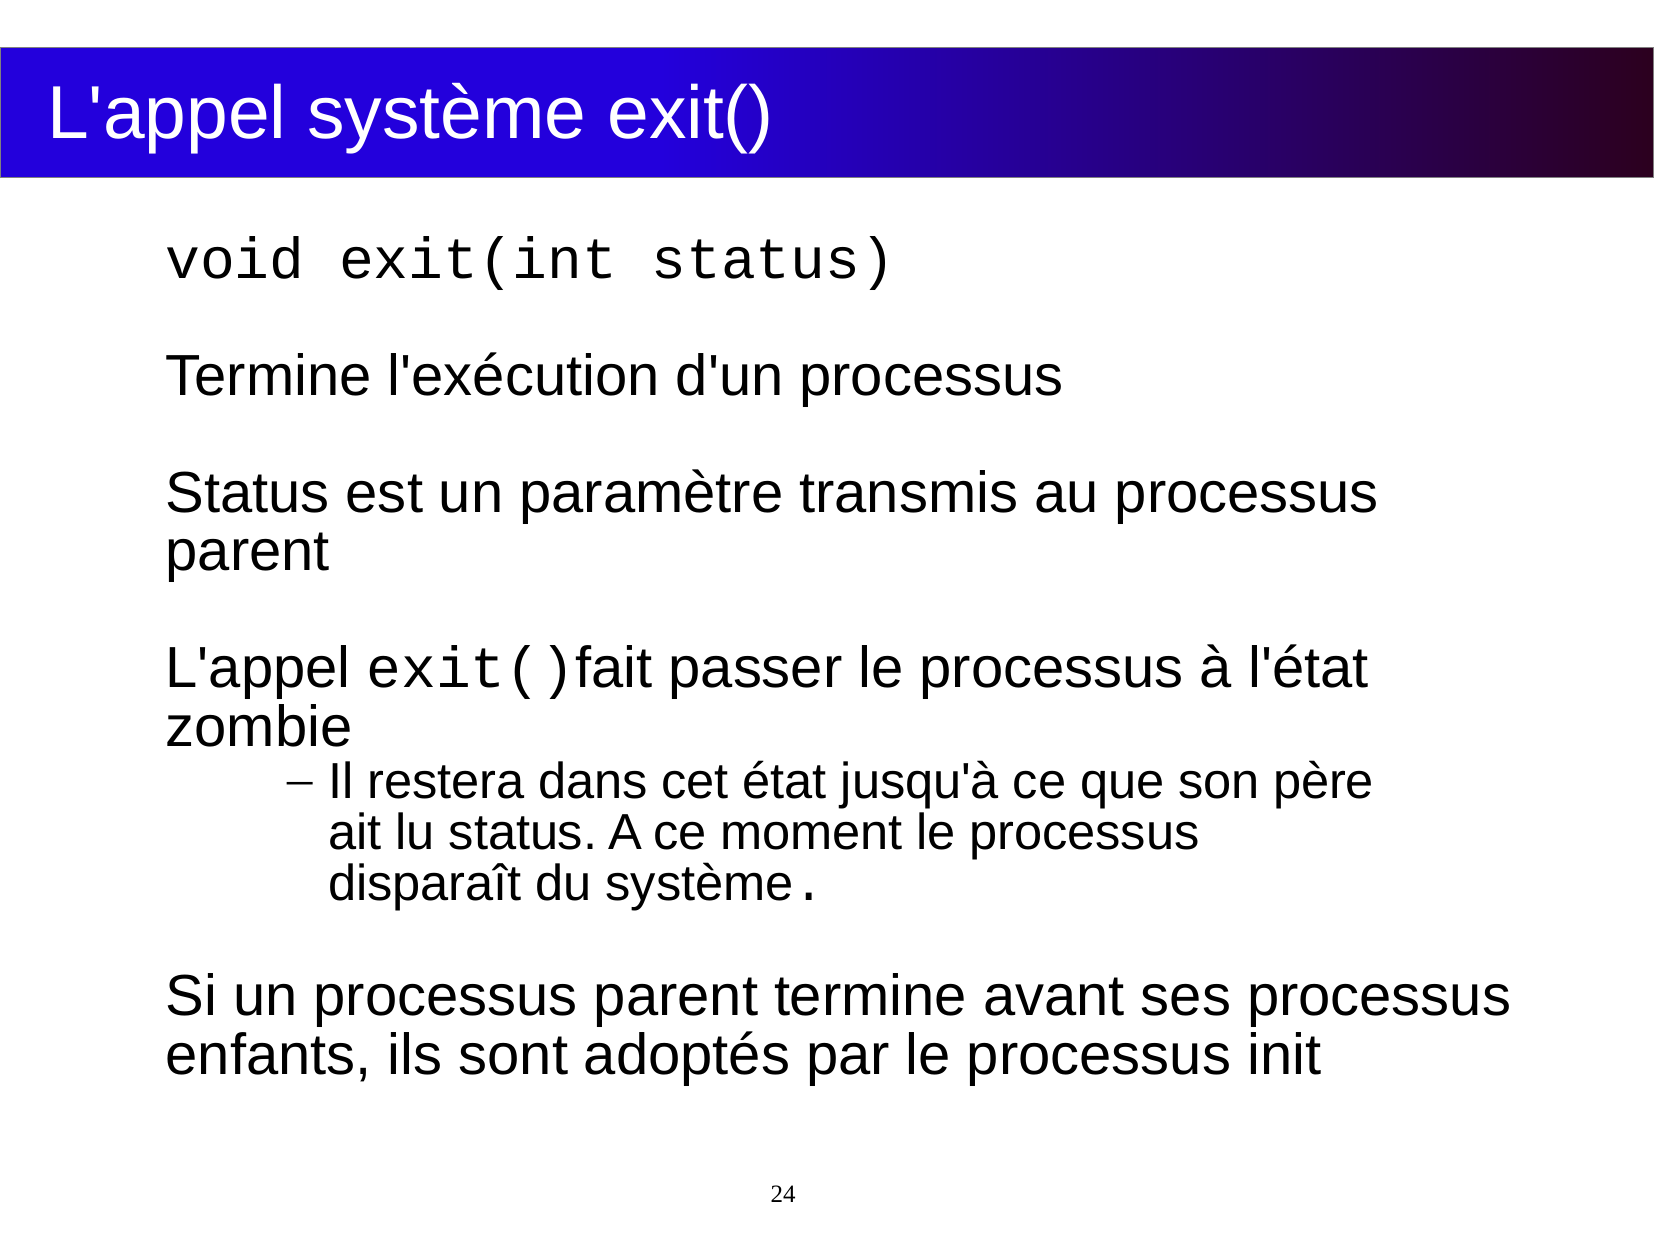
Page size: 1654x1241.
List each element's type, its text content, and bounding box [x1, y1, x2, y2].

title L'appel système exit() [47, 6, 1477, 225]
list void exit(int status) Termine l'exécution d'un processus Status est un paramètre transmis au processus parent L'appel exit()fait passer le processus à l'état zombie Il restera dans cet état jusqu'à ce que son père ait lu status. A ce moment le processus disparaît du système. Si un processus parent termine avant ses processus enfants, ils sont adoptés par le processus init [116, 231, 1528, 1123]
